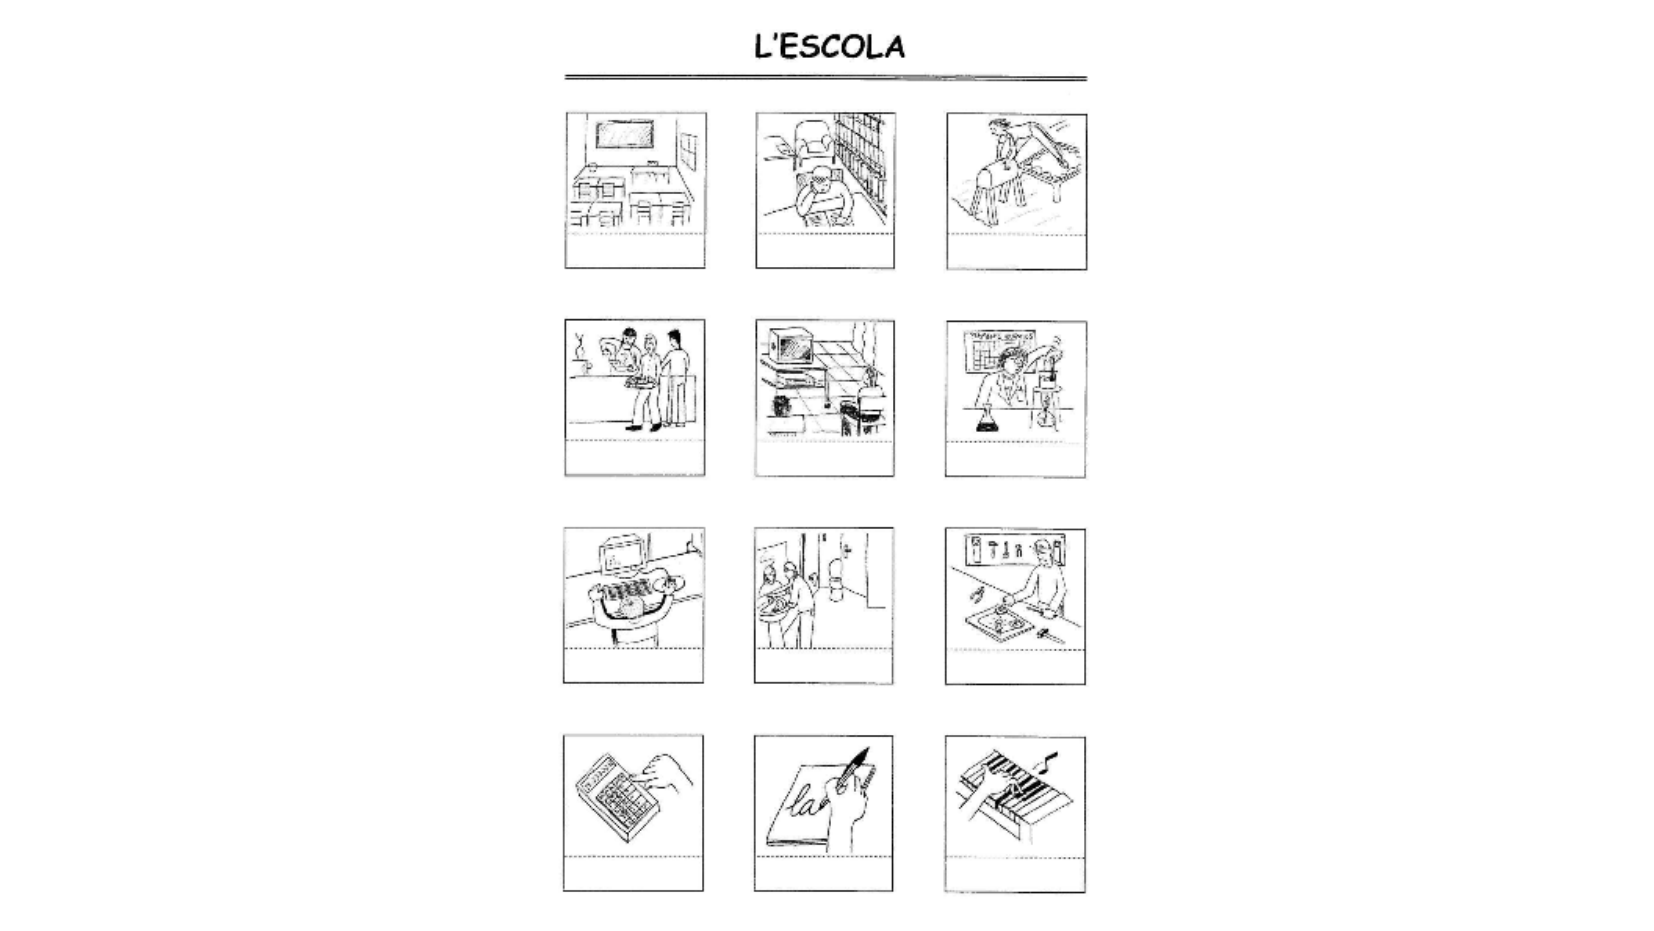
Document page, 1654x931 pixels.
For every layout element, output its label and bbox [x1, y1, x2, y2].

picture [557, 25, 1094, 903]
